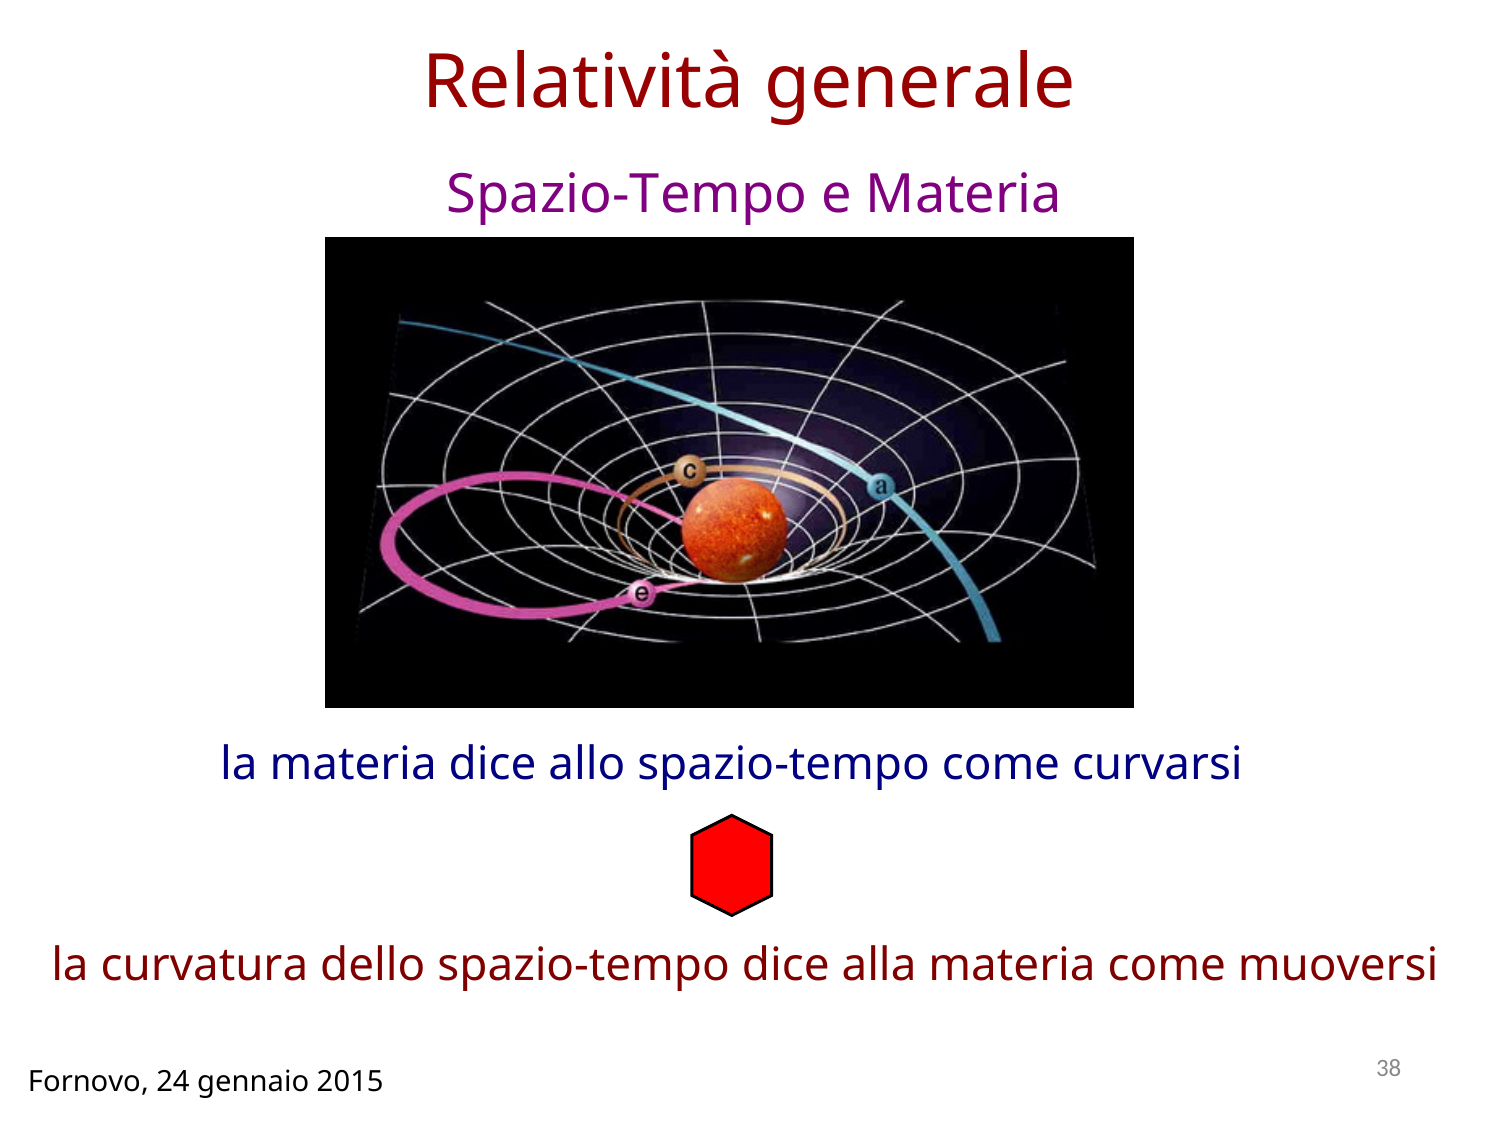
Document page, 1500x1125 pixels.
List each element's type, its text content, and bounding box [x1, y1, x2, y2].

text_box <numero> [1074, 1042, 1417, 1095]
text_box [691, 815, 772, 916]
text_box la curvatura dello spazio-tempo dice alla materia come muoversi [36, 926, 1455, 997]
text_box la materia dice allo spazio-tempo come curvarsi [205, 726, 1259, 797]
title Relatività generale [74, 5, 1424, 119]
title Spazio-Tempo e Materia [80, 135, 1430, 225]
picture [325, 237, 1134, 708]
